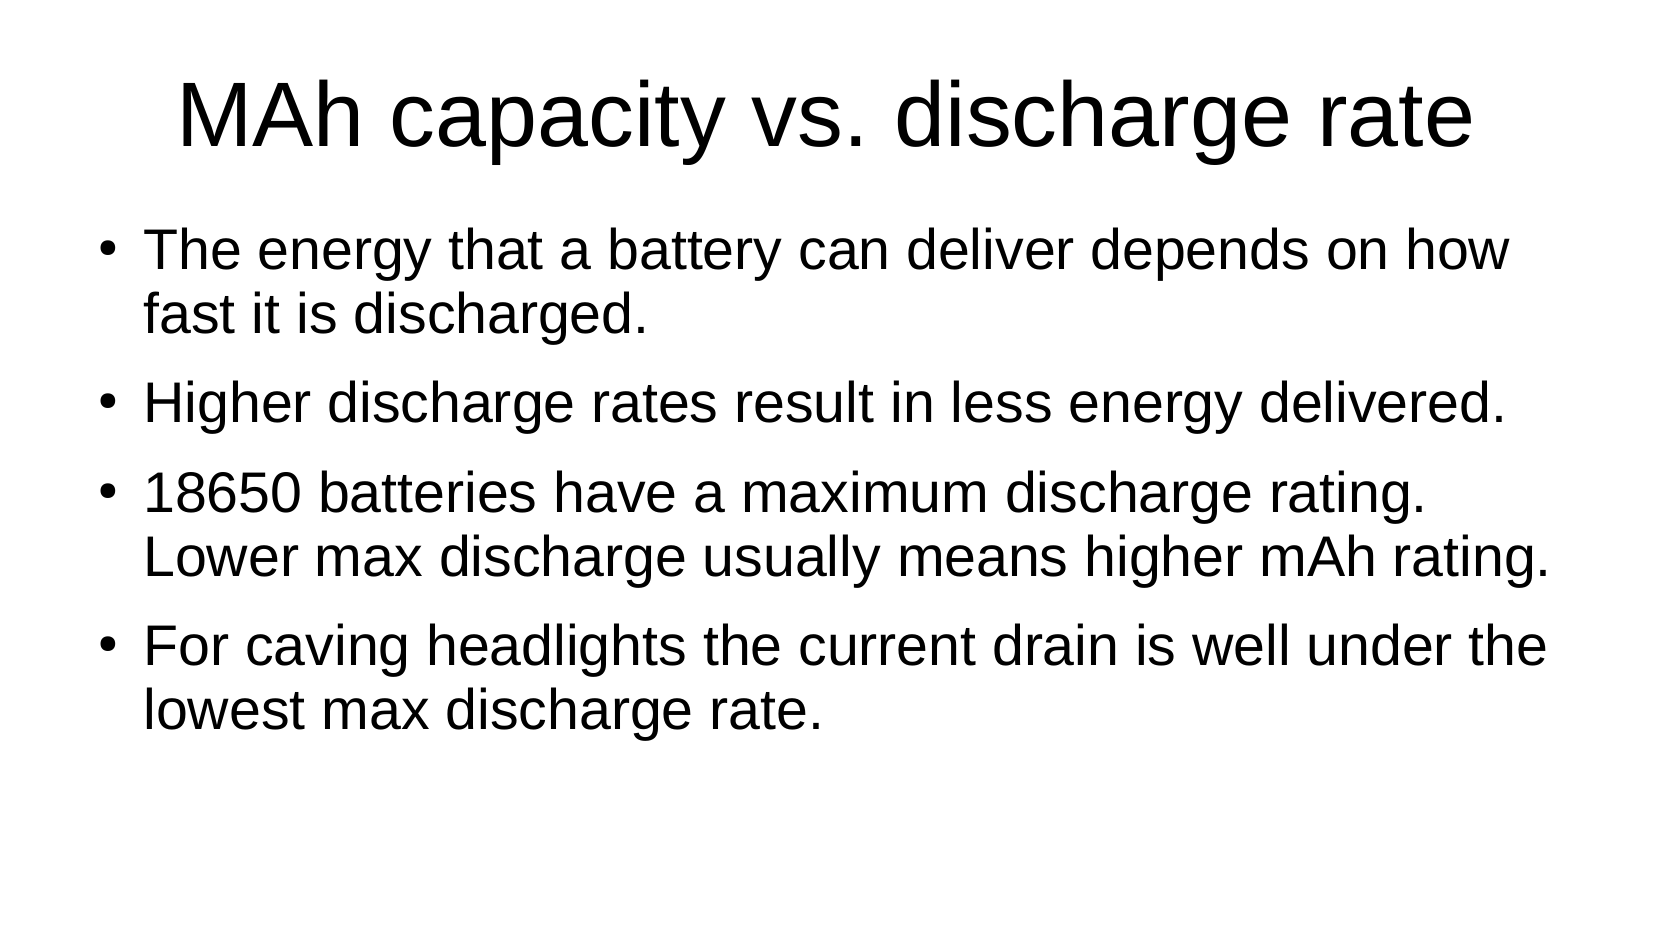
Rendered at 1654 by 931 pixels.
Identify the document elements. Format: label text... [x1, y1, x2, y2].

list The energy that a battery can deliver depends on how fast it is discharged. Higher discharge rates result in less energy delivered. 18650 batteries have a maximum discharge rating. Lower max discharge usually means higher mAh rating. For caving headlights the current drain is well under the lowest max discharge rate. [82, 217, 1571, 758]
title MAh capacity vs. discharge rate [82, 37, 1571, 193]
